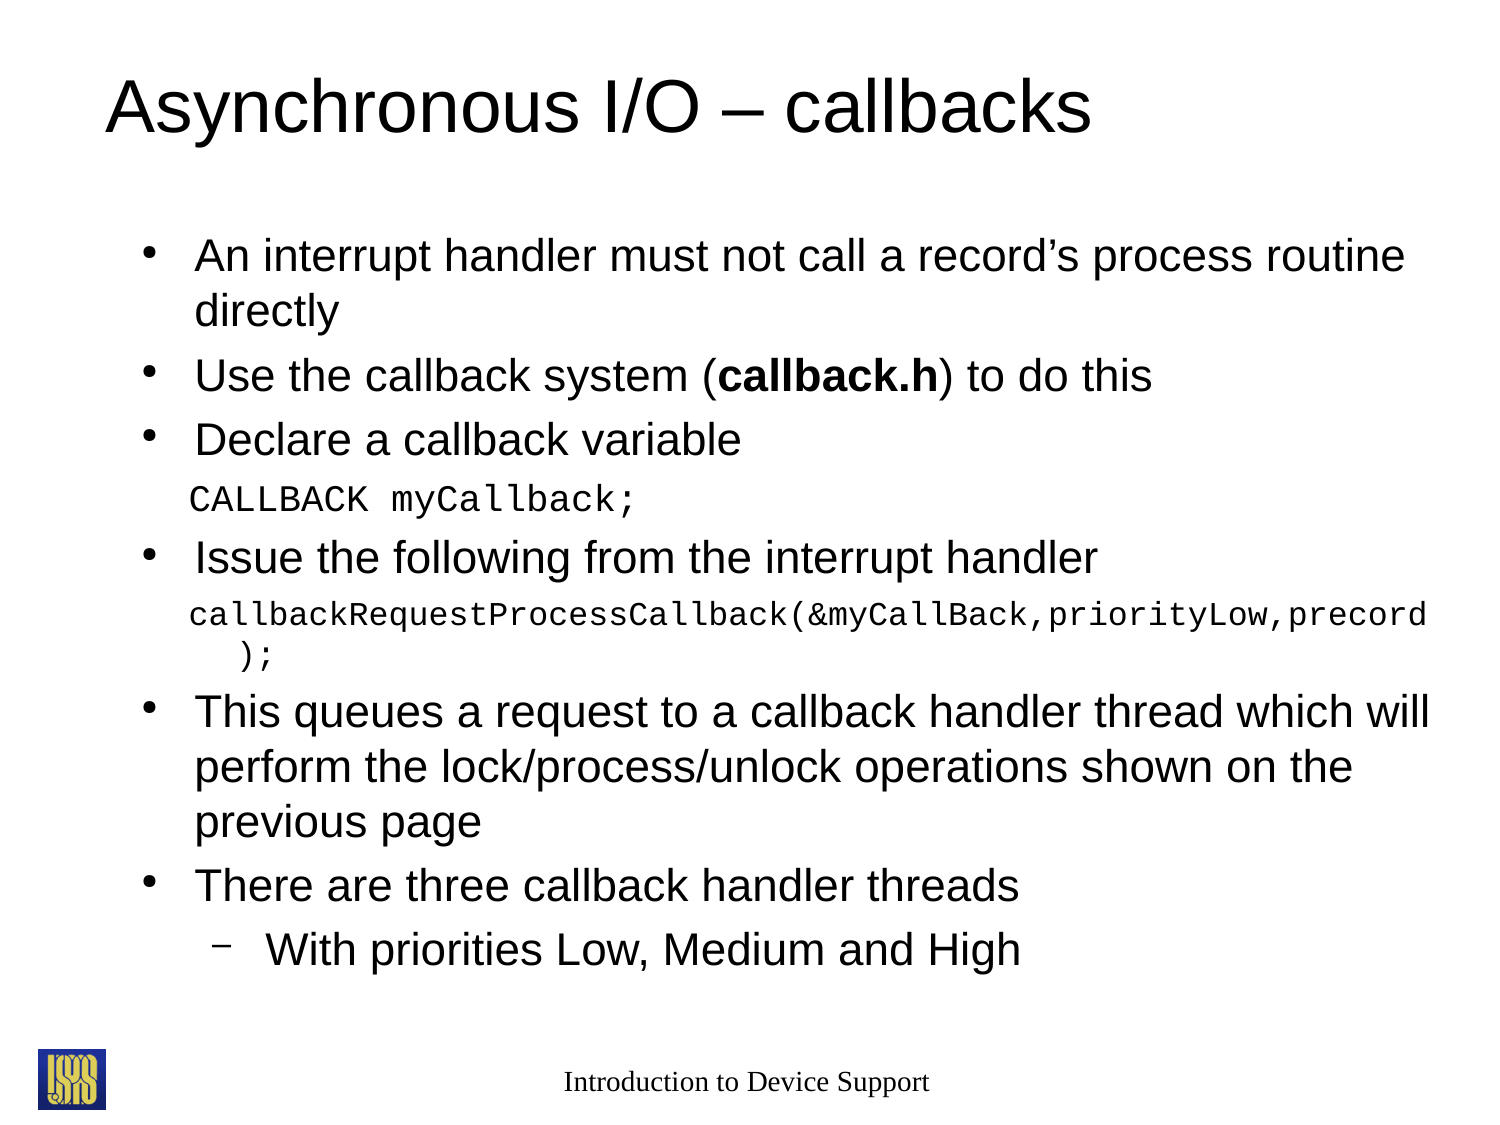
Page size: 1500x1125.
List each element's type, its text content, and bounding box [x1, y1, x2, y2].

picture [38, 1049, 106, 1110]
list An interrupt handler must not call a record’s process routine directly Use the callback system (callback.h) to do this Declare a callback variable CALLBACK myCallback; Issue the following from the interrupt handler callbackRequestProcessCallback(&myCallBack,priorityLow,precord); This queues a request to a callback handler thread which will perform the lock/process/unlock operations shown on the previous page There are three callback handler threads With priorities Low, Medium and High [108, 218, 1453, 984]
title Asynchronous I/O – callbacks [55, 57, 1361, 156]
